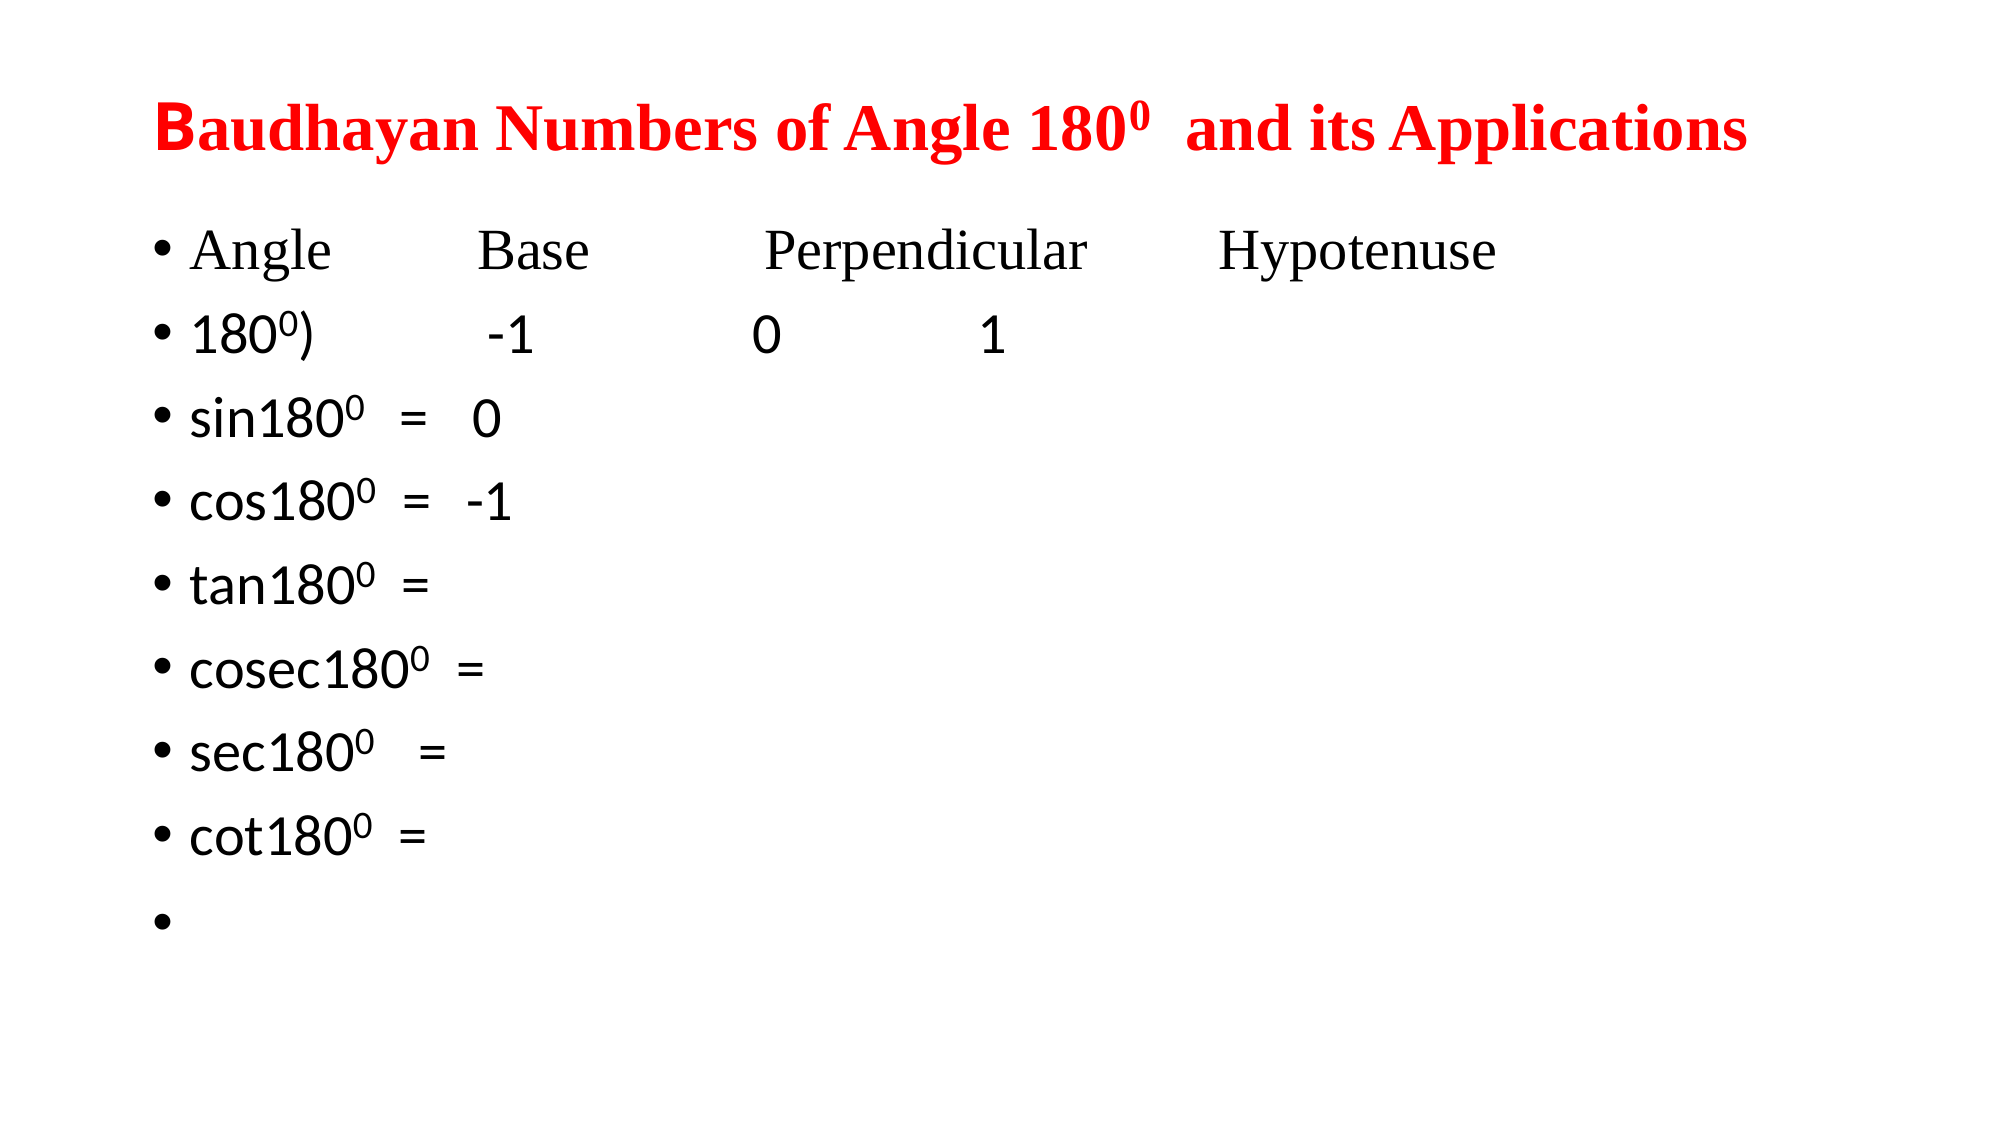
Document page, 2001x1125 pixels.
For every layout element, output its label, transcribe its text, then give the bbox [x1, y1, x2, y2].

title Baudhayan Numbers of Angle 1800 and its Applications [137, 59, 1863, 212]
list Angle Base Perpendicular Hypotenuse 1800) -1 0 1 sin1800 = 0 cos1800 = -1 tan1800 = cosec1800 = sec1800 = cot1800 = [137, 212, 1863, 1014]
